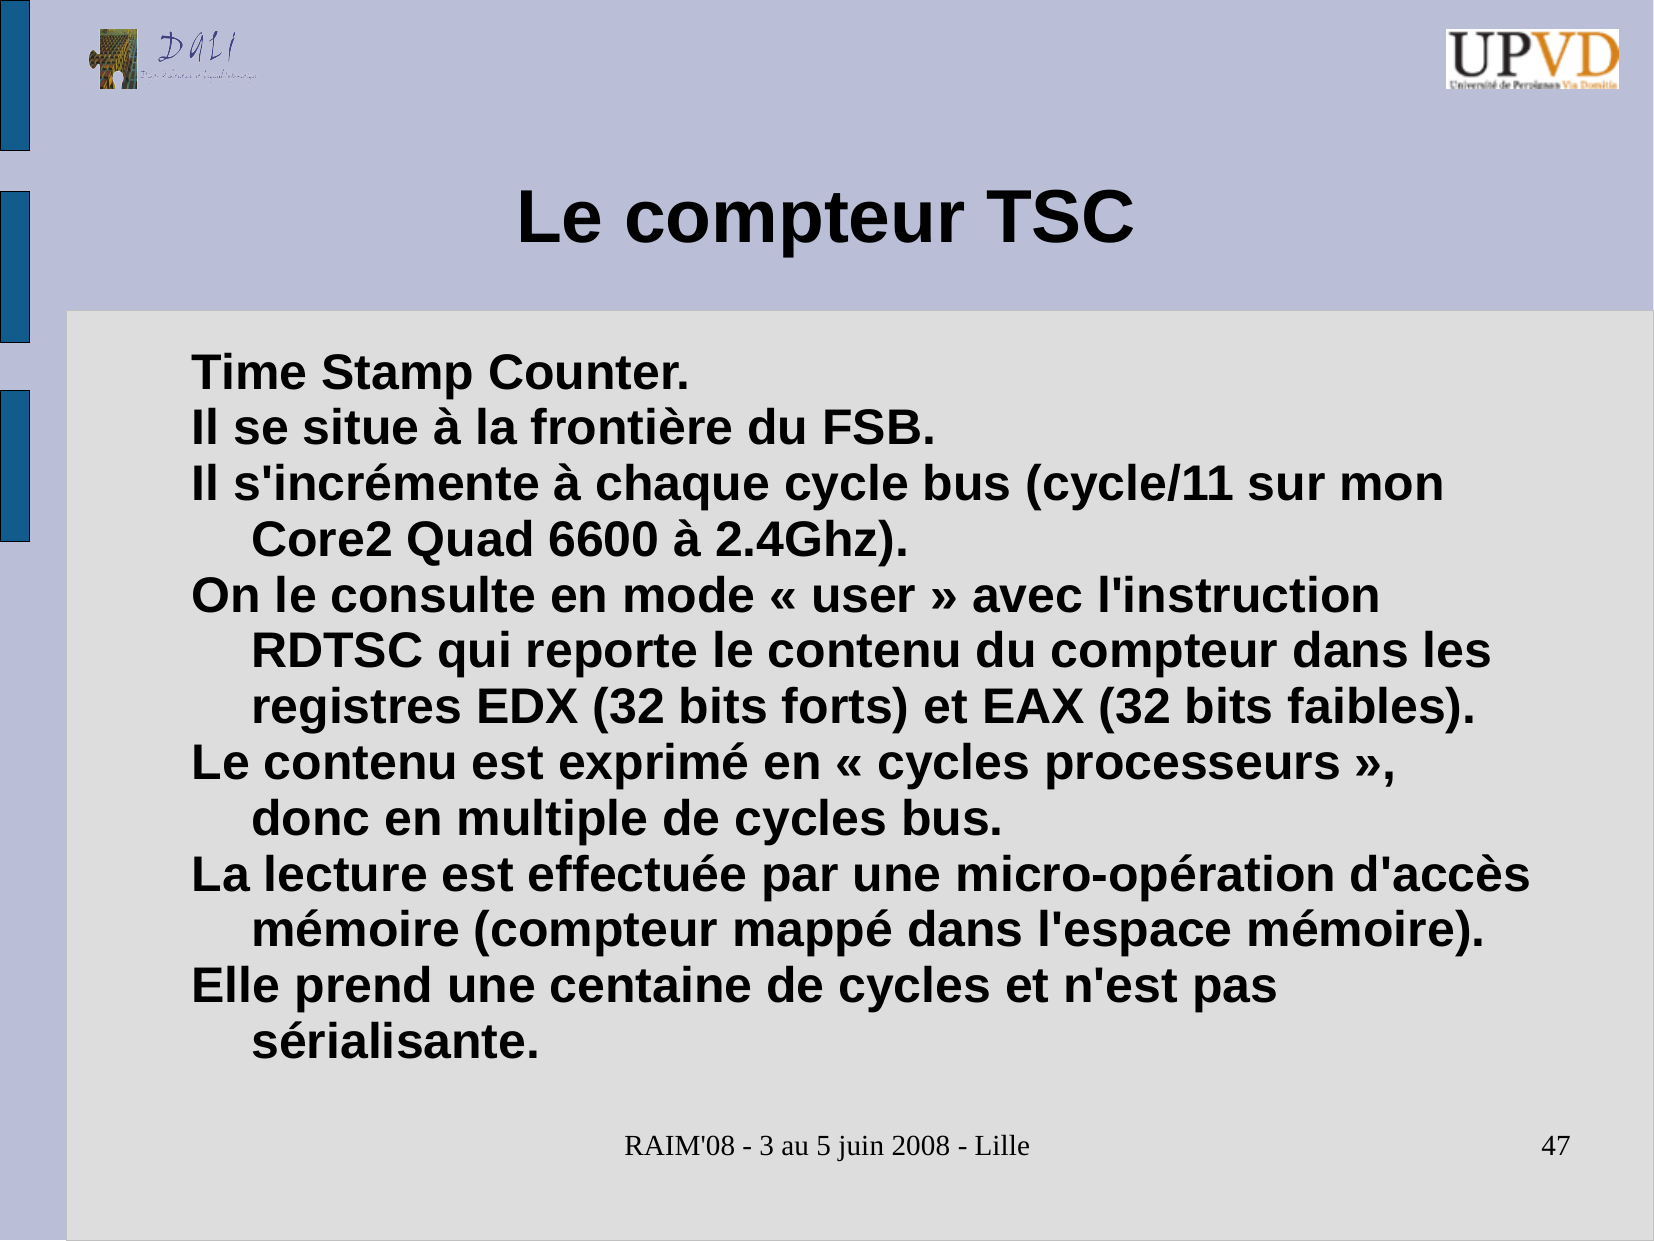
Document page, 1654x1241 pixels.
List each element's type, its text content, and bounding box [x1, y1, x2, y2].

text_box Le compteur TSC [501, 166, 1152, 266]
picture [88, 29, 261, 89]
text_box Time Stamp Counter. Il se situe à la frontière du FSB. Il s'incrémente à chaque cycle bus (cycle/11 sur mon Core2 Quad 6600 à 2.4Ghz). On le consulte en mode « user » avec l'instruction RDTSC qui reporte le contenu du compteur dans les registres EDX (32 bits forts) et EAX (32 bits faibles). Le contenu est exprimé en « cycles processeurs », donc en multiple de cycles bus. La lecture est effectuée par une micro-opération d'accès mémoire (compteur mappé dans l'espace mémoire). Elle prend une centaine de cycles et n'est pas sérialisante. [162, 336, 1565, 1093]
picture [1446, 29, 1619, 89]
